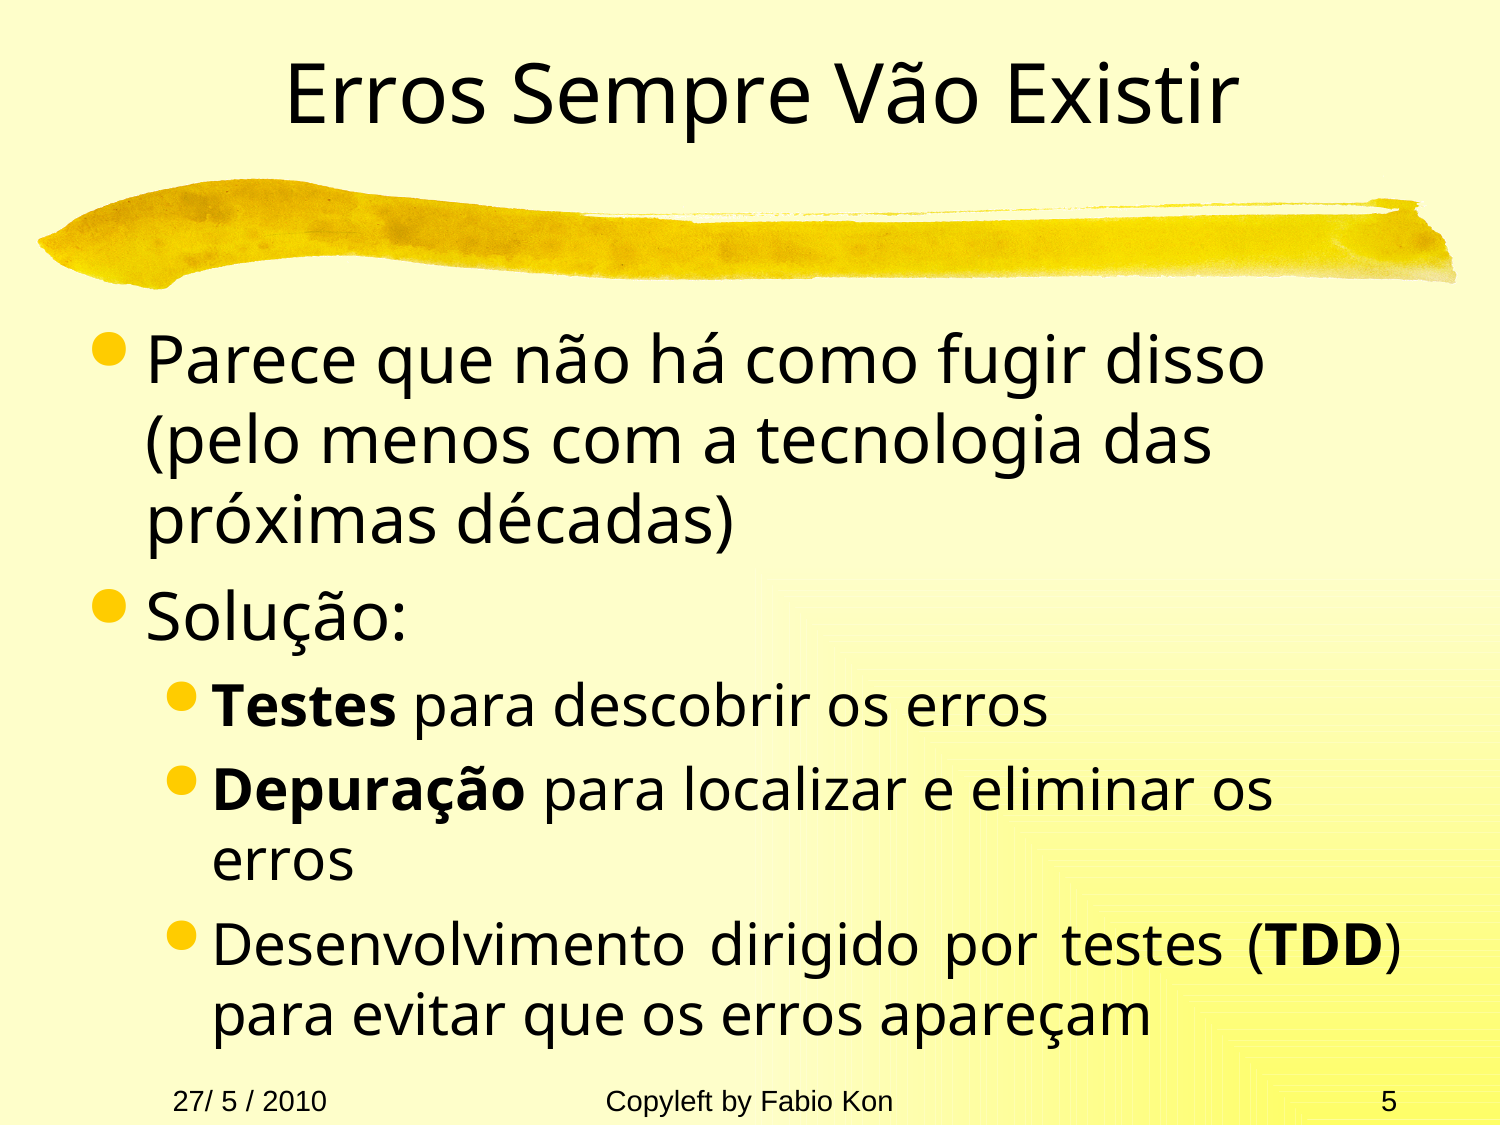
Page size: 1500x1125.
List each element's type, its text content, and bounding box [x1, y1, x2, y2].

list Parece que não há como fugir disso (pelo menos com a tecnologia das próximas décadas) Solução: Testes para descobrir os erros Depuração para localizar e eliminar os erros Desenvolvimento dirigido por testes (TDD) para evitar que os erros apareçam [74, 309, 1417, 1063]
picture [24, 174, 1463, 297]
title Erros Sempre Vão Existir [125, 12, 1401, 148]
